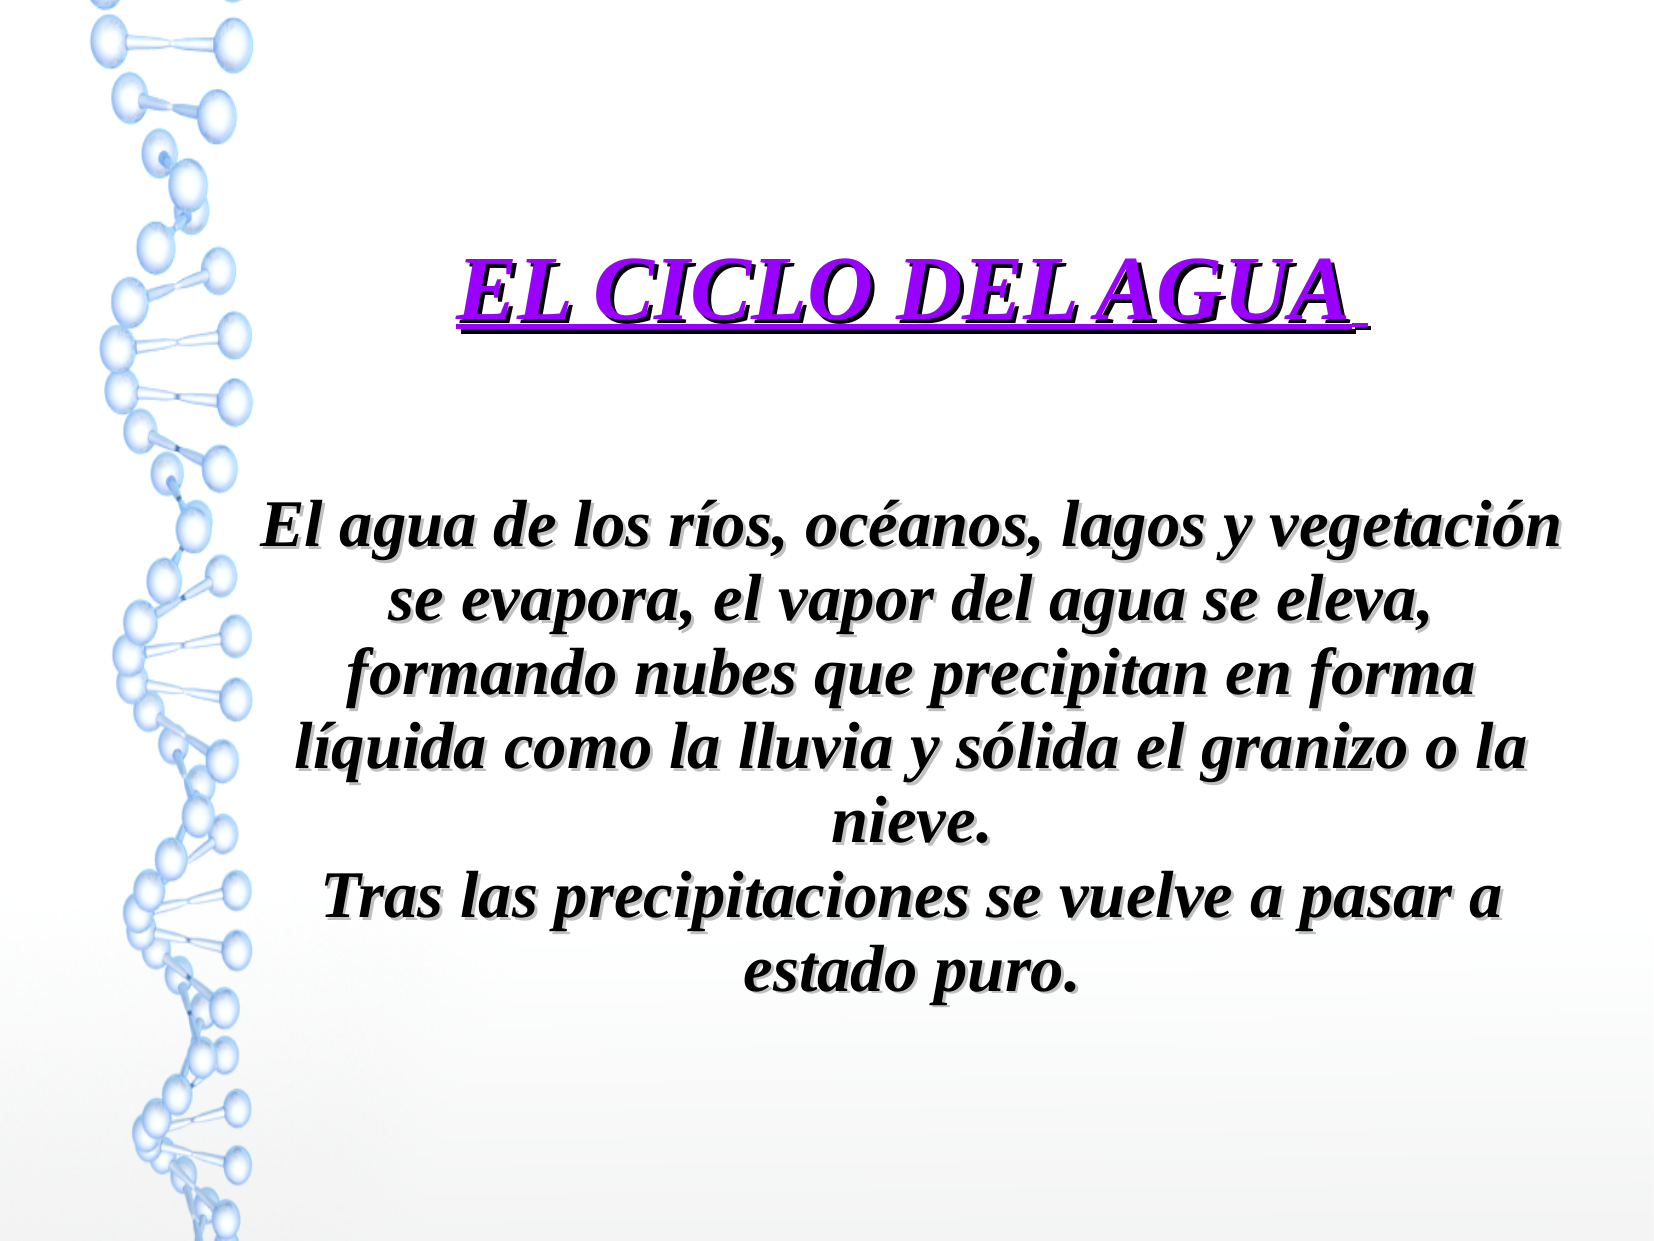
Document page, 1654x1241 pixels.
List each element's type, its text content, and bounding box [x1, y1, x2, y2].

picture [0, 0, 1654, 1241]
subtitle EL CICLO DEL AGUA El agua de los ríos, océanos, lagos y vegetación se evapora, el vapor del agua se eleva, formando nubes que precipitan en forma líquida como la lluvia y sólida el granizo o la nieve. Tras las precipitaciones se vuelve a pasar a estado puro. [248, 163, 1577, 1006]
title [265, 0, 1595, 353]
